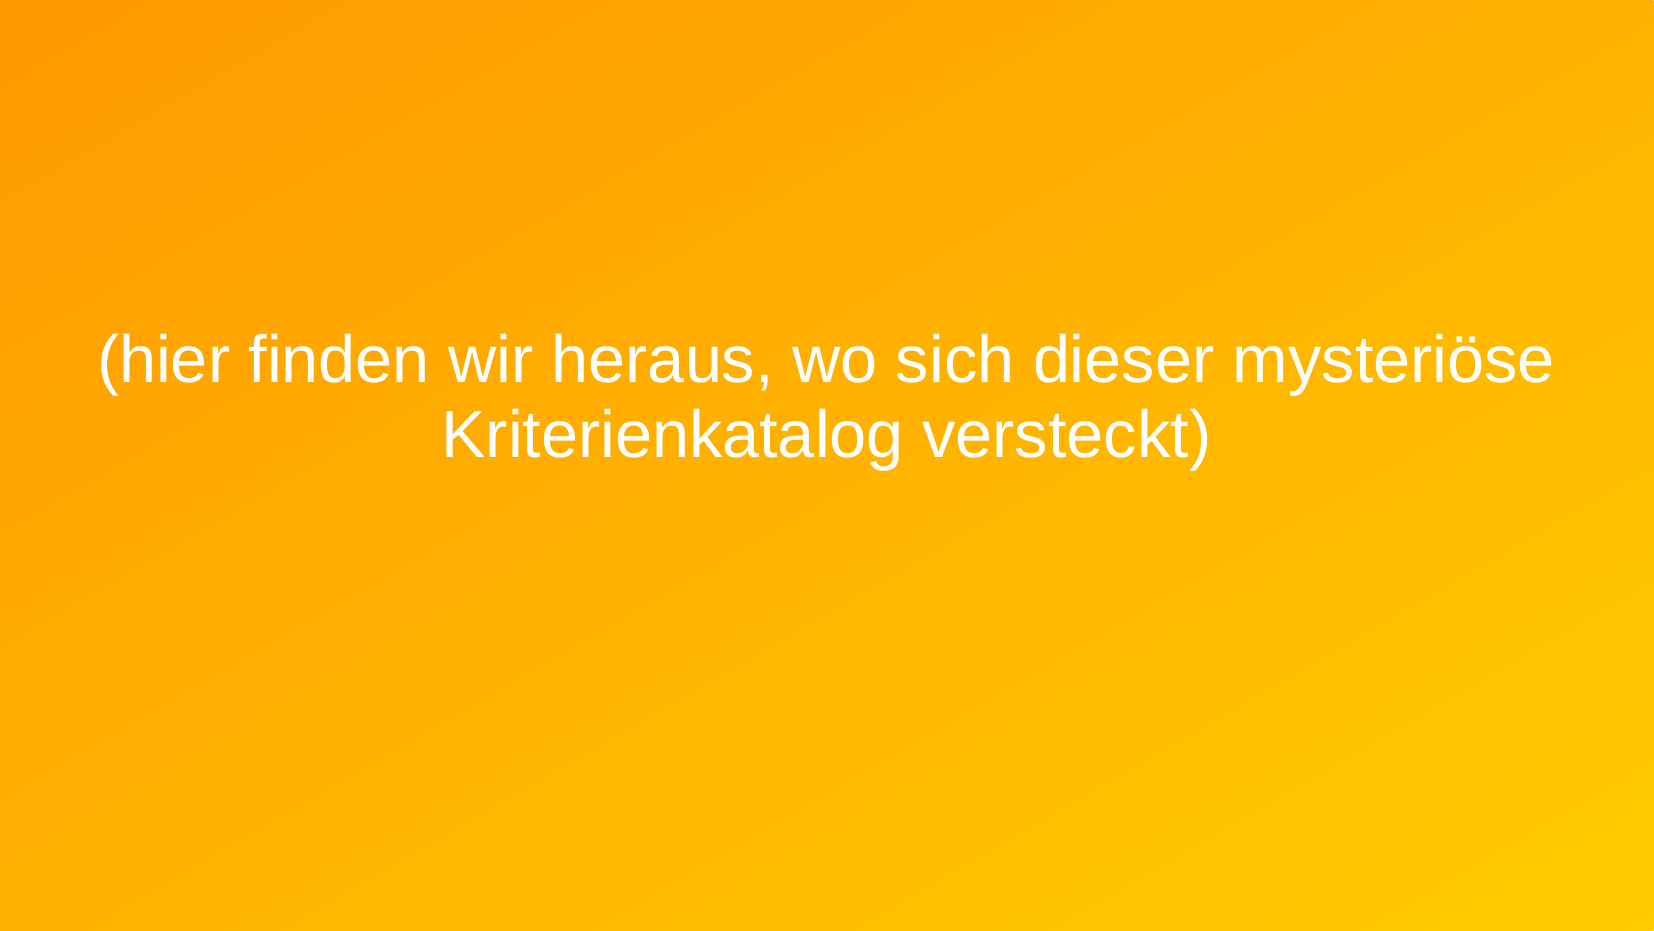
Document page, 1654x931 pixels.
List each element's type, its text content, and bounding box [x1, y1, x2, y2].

subtitle (hier finden wir heraus, wo sich dieser mysteriöse Kriterienkatalog versteckt) [0, 37, 1654, 757]
